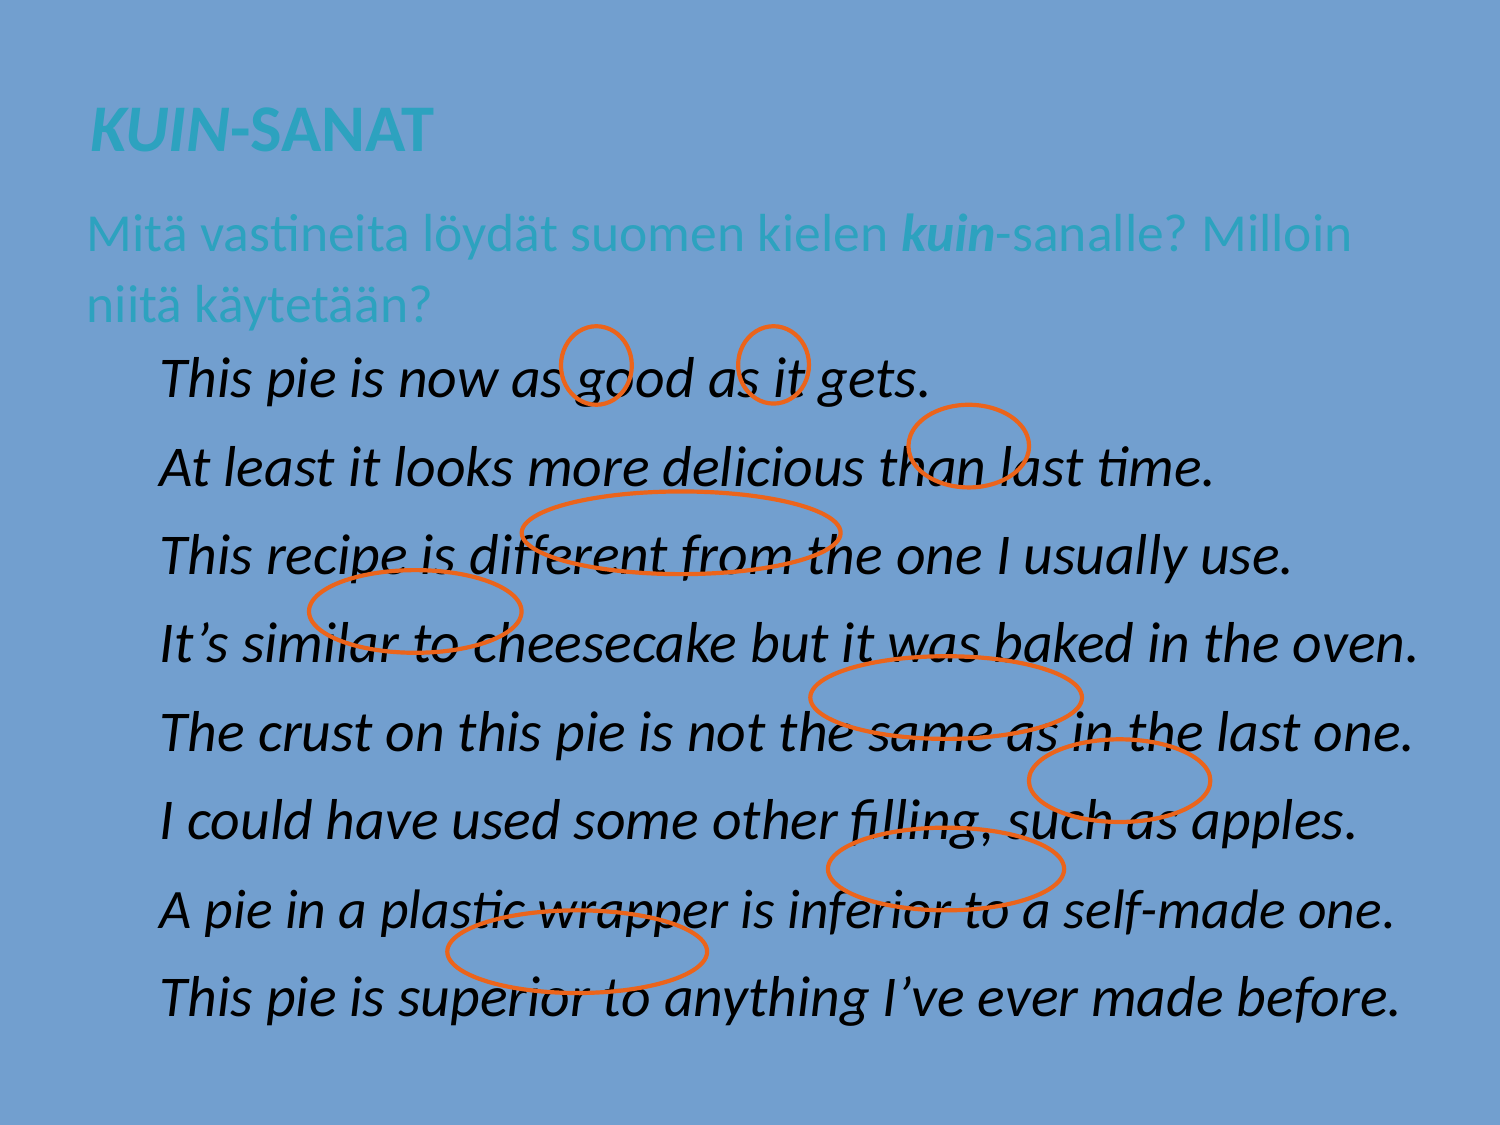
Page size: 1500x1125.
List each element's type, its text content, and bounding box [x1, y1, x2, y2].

title KUIN-SANAT [75, 78, 1425, 171]
list Mitä vastineita löydät suomen kielen kuin-sanalle? Milloin niitä käytetään? This pie is now as good as it gets. At least it looks more delicious than last time. This recipe is different from the one I usually use. It’s similar to cheesecake but it was baked in the oven. The crust on this pie is not the same as in the last one. I could have used some other filling, such as apples. A pie in a plastic wrapper is inferior to a self-made one. This pie is superior to anything I’ve ever made before. [71, 184, 1445, 1094]
